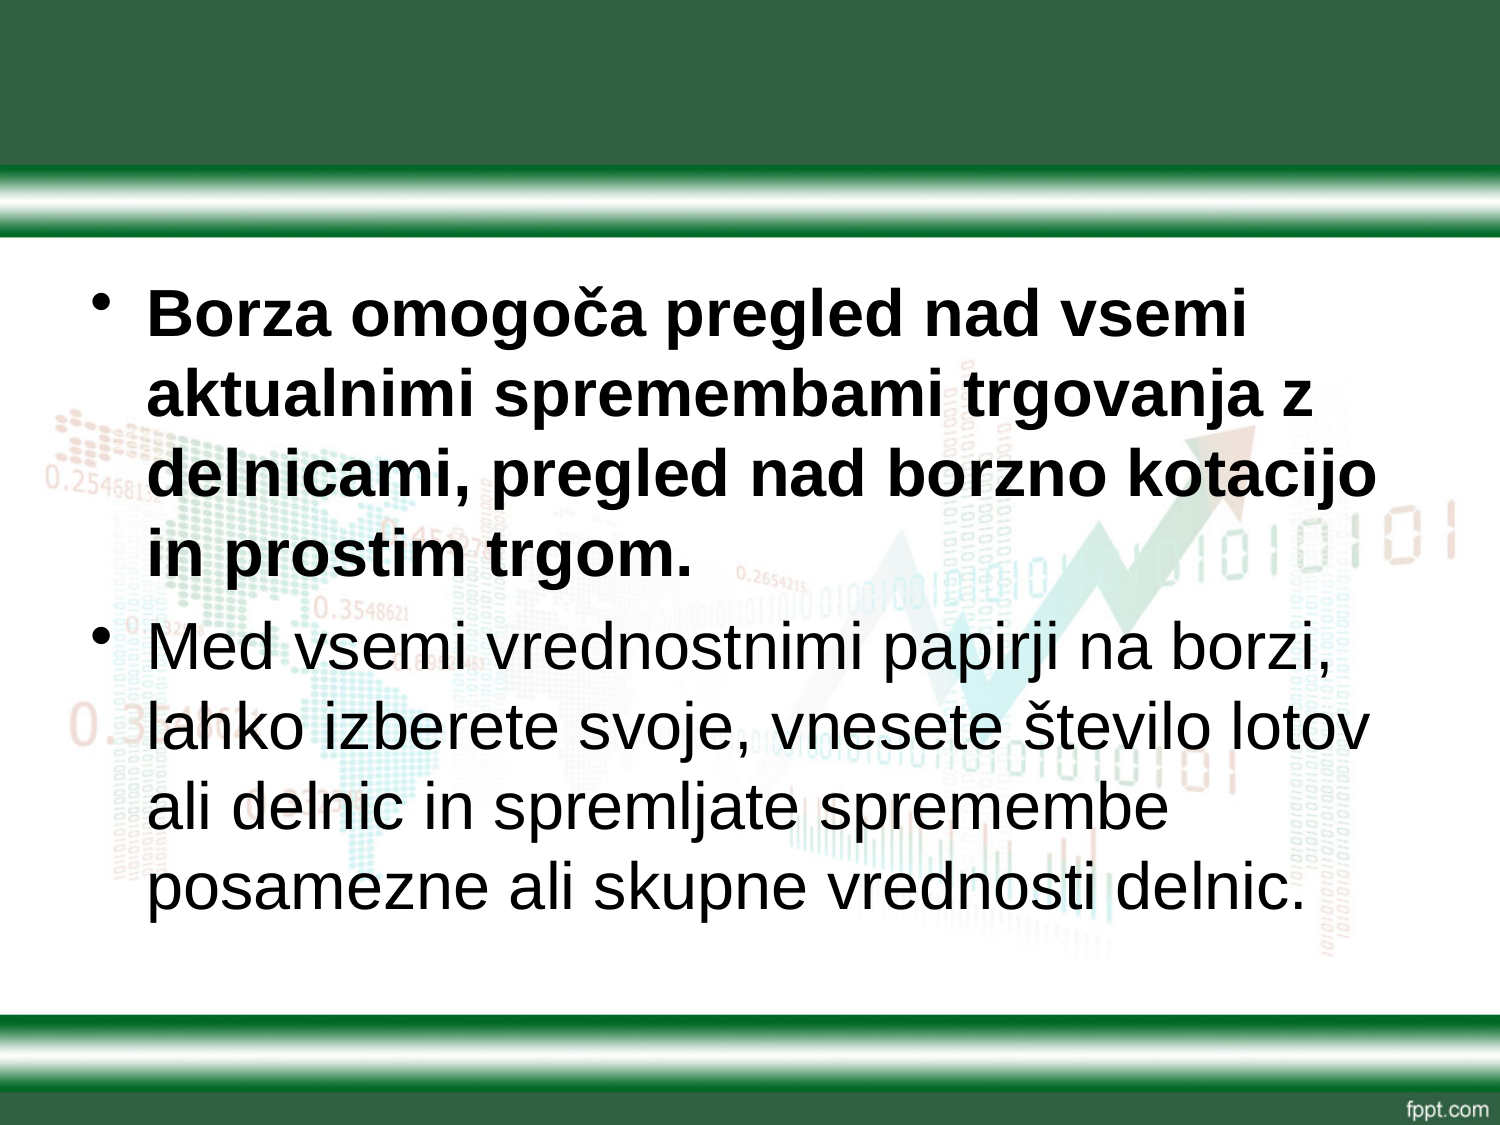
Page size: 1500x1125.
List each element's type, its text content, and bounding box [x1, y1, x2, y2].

picture [0, 0, 1500, 1125]
list Borza omogoča pregled nad vsemi aktualnimi spremembami trgovanja z delnicami, pregled nad borzno kotacijo in prostim trgom. Med vsemi vrednostnimi papirji na borzi, lahko izberete svoje, vnesete število lotov ali delnic in spremljate spremembe posamezne ali skupne vrednosti delnic. [75, 262, 1425, 1005]
